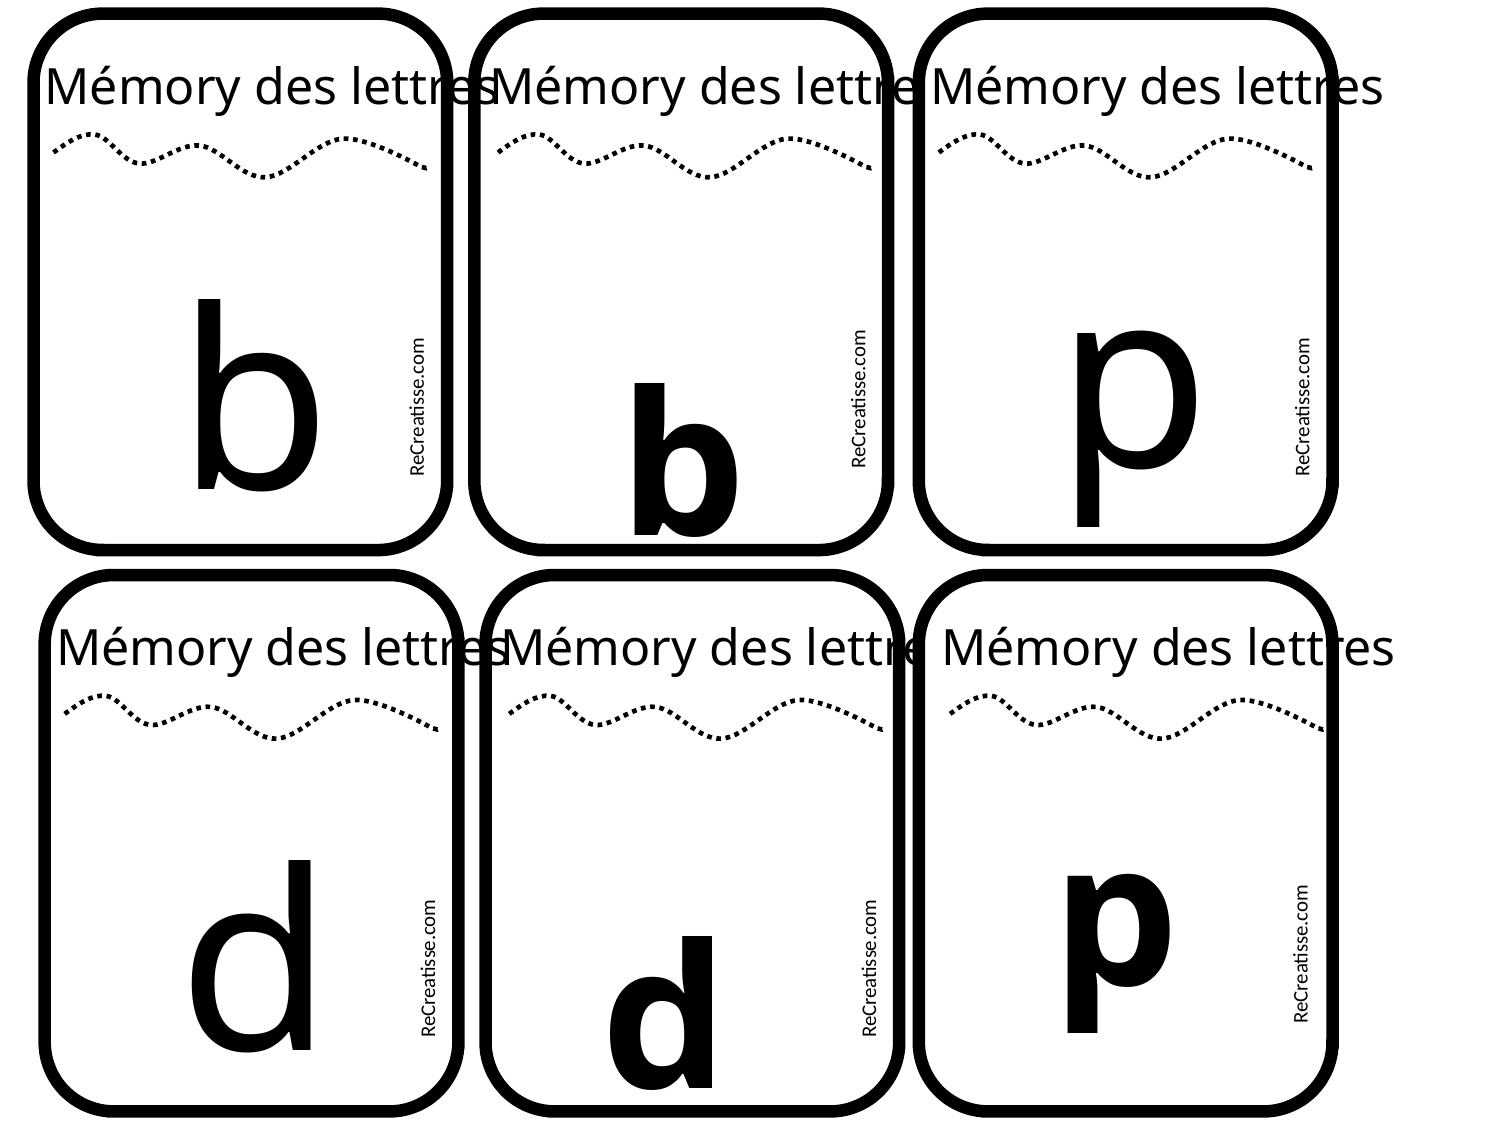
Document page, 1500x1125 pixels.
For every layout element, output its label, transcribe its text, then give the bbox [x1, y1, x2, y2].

text_box ReCreatisse.com [837, 315, 877, 483]
text_box ReCreatisse.com [407, 884, 447, 1053]
text_box p [1041, 210, 1225, 525]
text_box ReCreatisse.com [1281, 323, 1321, 491]
text_box d [164, 793, 348, 1108]
text_box [484, 13, 879, 47]
text_box p [1038, 778, 1194, 1033]
text_box Mémory des lettres [485, 608, 926, 684]
text_box ReCreatisse.com [396, 323, 436, 491]
text_box p [1099, 349, 1173, 451]
text_box Mémory des lettres [926, 608, 1412, 684]
text_box [918, 122, 1333, 551]
text_box Mémory des lettres [915, 47, 1400, 122]
text_box b [604, 328, 761, 575]
text_box Mémory des lettres [30, 47, 474, 122]
text_box [928, 575, 1323, 608]
text_box [928, 13, 1323, 47]
text_box b [162, 232, 346, 547]
text_box ReCreatisse.com [1279, 870, 1319, 1038]
text_box Mémory des lettres [41, 608, 485, 684]
text_box Mémory des lettres [474, 47, 915, 122]
text_box [495, 575, 890, 608]
text_box [44, 684, 459, 1112]
text_box ReCreatisse.com [848, 884, 888, 1053]
text_box [33, 122, 448, 551]
text_box p [1097, 898, 1139, 963]
text_box [918, 613, 1333, 1112]
text_box [474, 122, 889, 551]
text_box [43, 13, 438, 47]
text_box [54, 575, 449, 608]
text_box [485, 684, 900, 1112]
text_box d [587, 881, 744, 1125]
